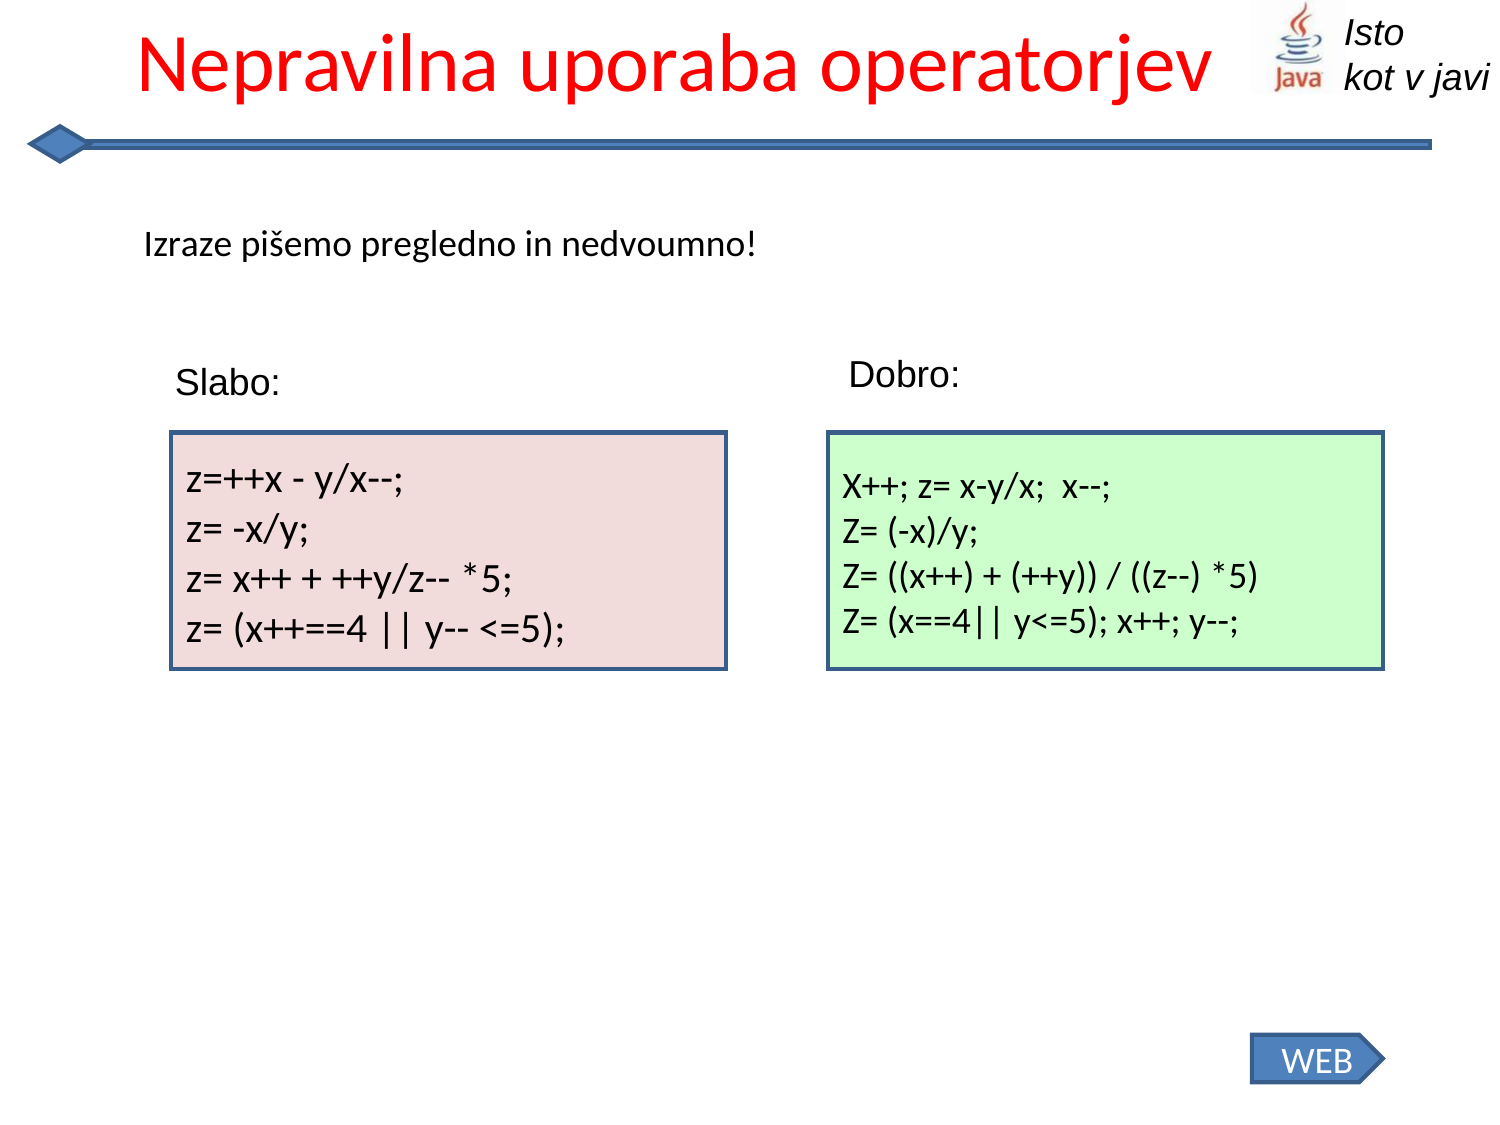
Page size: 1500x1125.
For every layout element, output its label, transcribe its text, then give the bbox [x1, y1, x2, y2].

text_box Slabo: [160, 349, 296, 411]
text_box Izraze pišemo pregledno in nedvoumno! [128, 210, 1372, 272]
text_box Isto kot v javi [1329, 0, 1500, 106]
text_box Dobro: [833, 342, 976, 403]
text_box z=++x - y/x--; z= -x/y; z= x++ + ++y/z-- *5; z= (x++==4 || y-- <=5); [171, 432, 727, 669]
picture [1251, 0, 1329, 94]
text_box X++; z= x-y/x; x--; Z= (-x)/y; Z= ((x++) + (++y)) / ((z--) *5) Z= (x==4|| y<=5); x++; y--; [827, 432, 1383, 669]
text_box WEB [1251, 1034, 1383, 1083]
title Nepravilna uporaba operatorjev [0, 0, 1351, 118]
